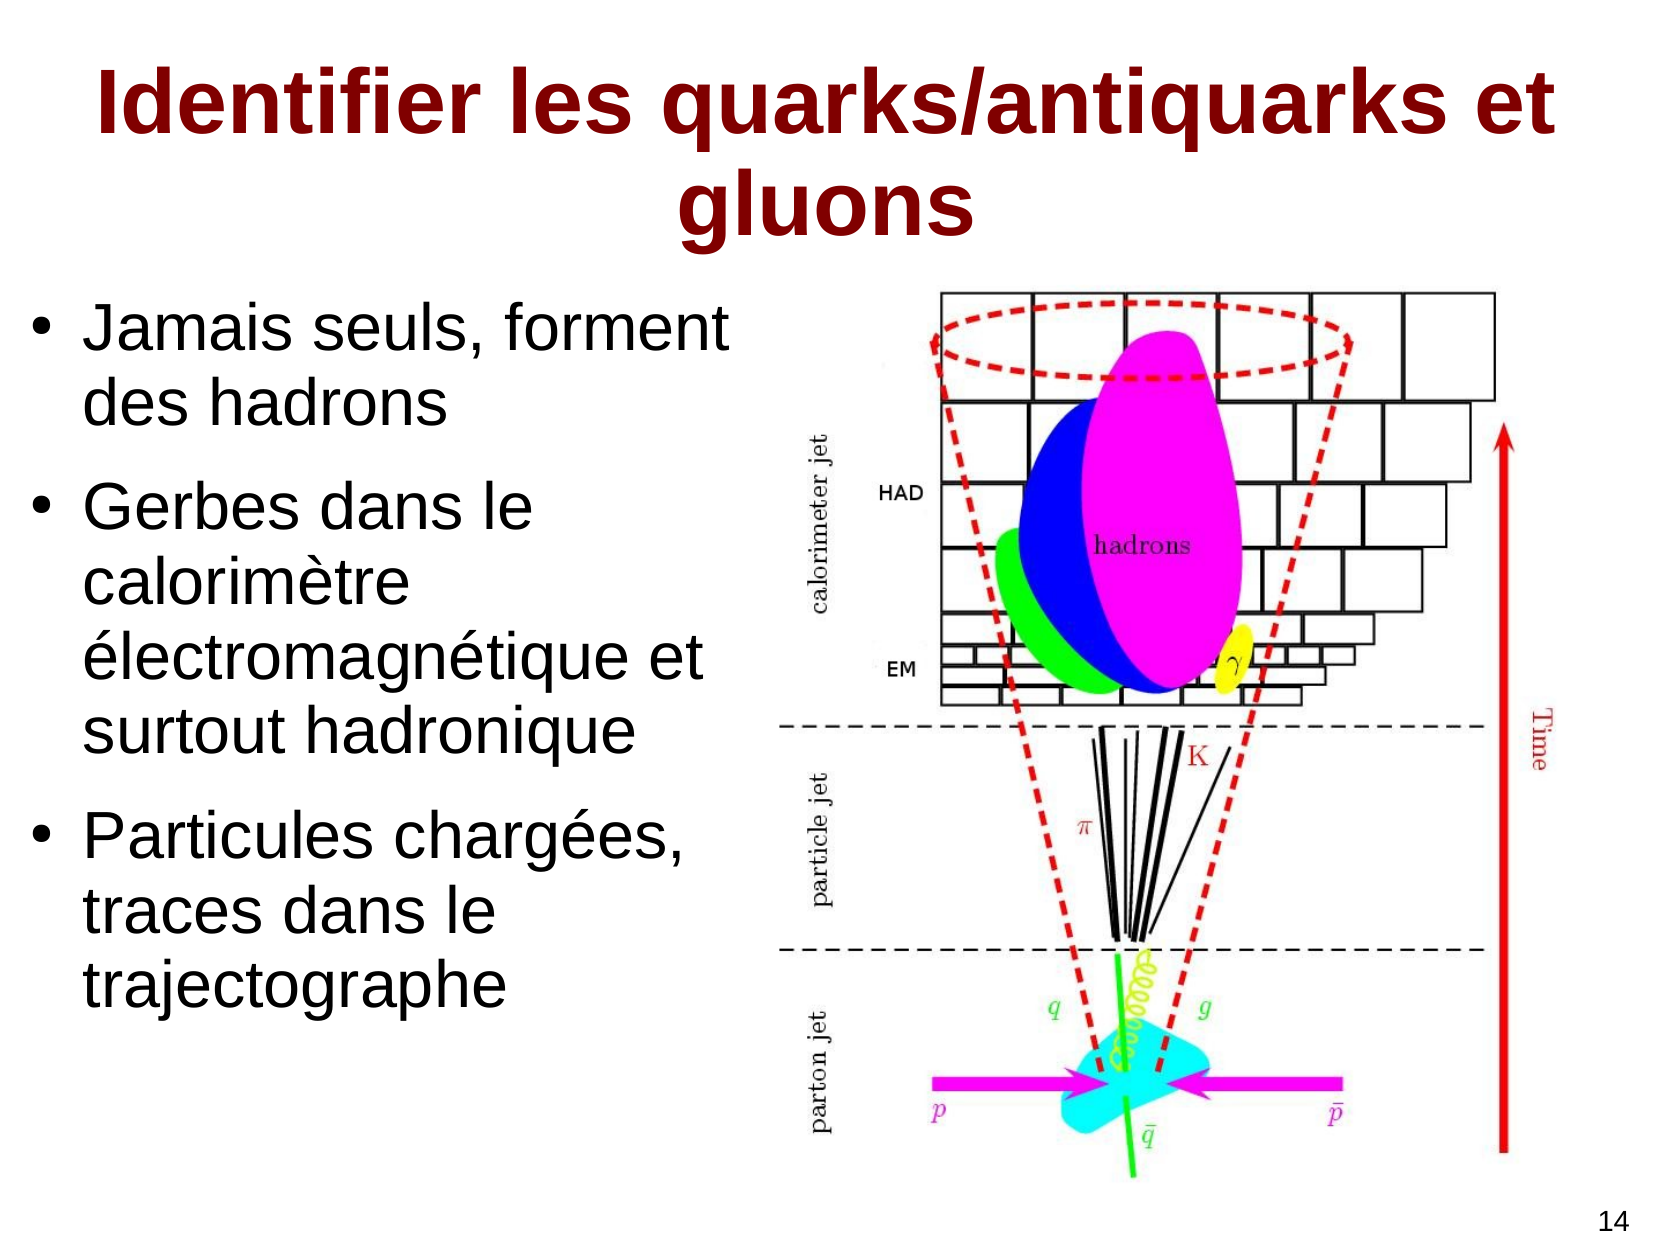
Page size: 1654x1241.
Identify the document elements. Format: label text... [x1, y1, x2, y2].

picture [761, 248, 1570, 1208]
title Identifier les quarks/antiquarks et gluons [82, 49, 1571, 257]
list Jamais seuls, forment des hadrons Gerbes dans le calorimètre électromagnétique et surtout hadronique Particules chargées, traces dans le trajectographe [11, 290, 780, 1241]
